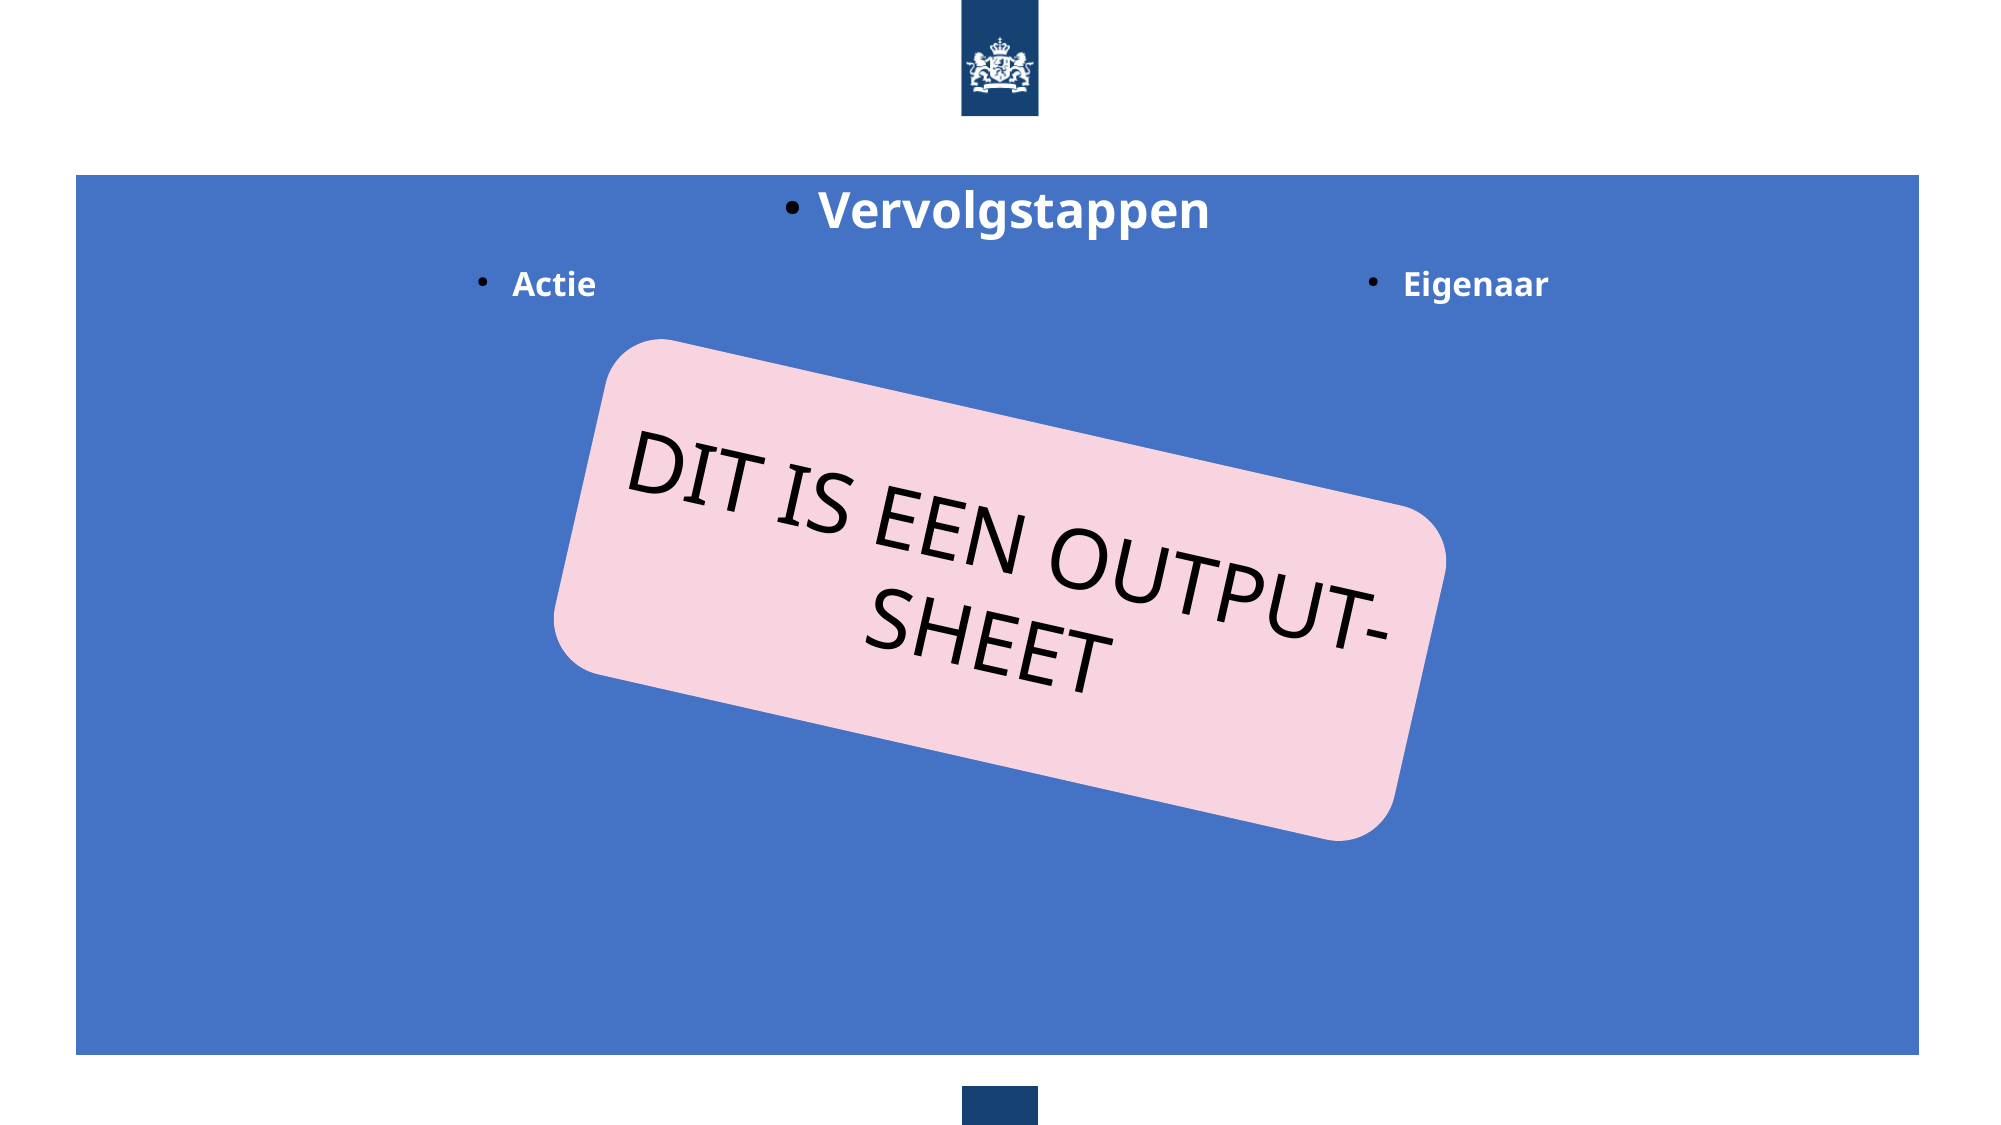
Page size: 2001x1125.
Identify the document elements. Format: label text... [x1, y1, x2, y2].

table_cell [1435, 526, 1919, 592]
table_cell [76, 327, 998, 393]
table_cell [76, 592, 568, 658]
text_box DIT IS EEN OUTPUT-SHEET [553, 339, 1447, 841]
table_cell [76, 857, 998, 923]
table_cell [998, 327, 1919, 393]
table_cell [998, 766, 1108, 791]
table_cell [998, 989, 1919, 1055]
table_cell [76, 724, 998, 791]
table_cell [910, 393, 998, 413]
table_cell [998, 393, 1919, 459]
table_cell Actie [76, 261, 998, 327]
table_cell [76, 658, 812, 724]
table_cell [1396, 724, 1919, 791]
table_cell [76, 791, 998, 857]
table_cell Eigenaar [998, 261, 1919, 327]
table_cell [1426, 592, 1919, 658]
table_cell [998, 857, 1919, 923]
table_cell [998, 791, 1919, 857]
table_cell [76, 923, 998, 989]
table_header Vervolgstappen [76, 175, 1919, 261]
table_cell [1412, 658, 1919, 724]
table_cell [76, 459, 588, 526]
table_cell [76, 393, 603, 459]
table_cell [998, 923, 1919, 989]
table_cell [76, 526, 573, 592]
table_cell [76, 989, 998, 1055]
table_cell [1201, 459, 1919, 526]
